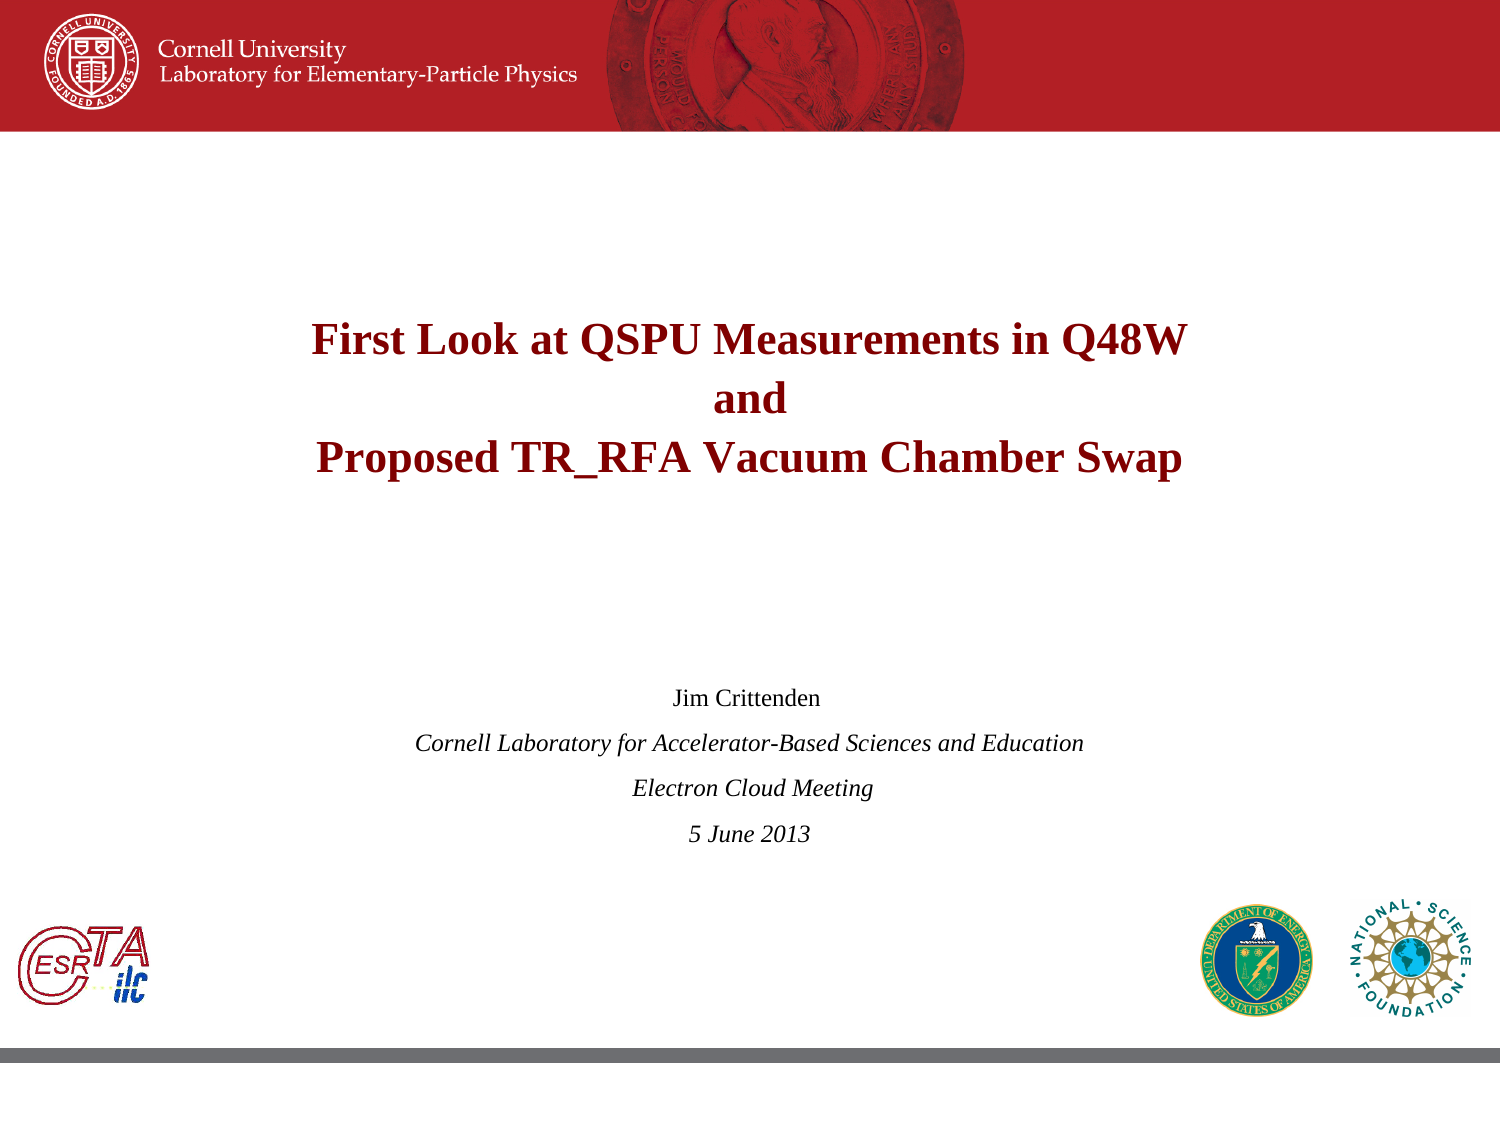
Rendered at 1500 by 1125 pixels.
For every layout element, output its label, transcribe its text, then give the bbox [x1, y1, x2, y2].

subtitle Jim Crittenden Cornell Laboratory for Accelerator-Based Sciences and Education Electron Cloud Meeting 5 June 2013 [300, 675, 1201, 855]
title First Look at QSPU Measurements in Q48W and Proposed TR_RFA Vacuum Chamber Swap [0, 222, 1500, 523]
picture [0, 0, 1500, 132]
picture [1350, 899, 1471, 1017]
picture [1200, 904, 1313, 1017]
picture [8, 899, 151, 1036]
